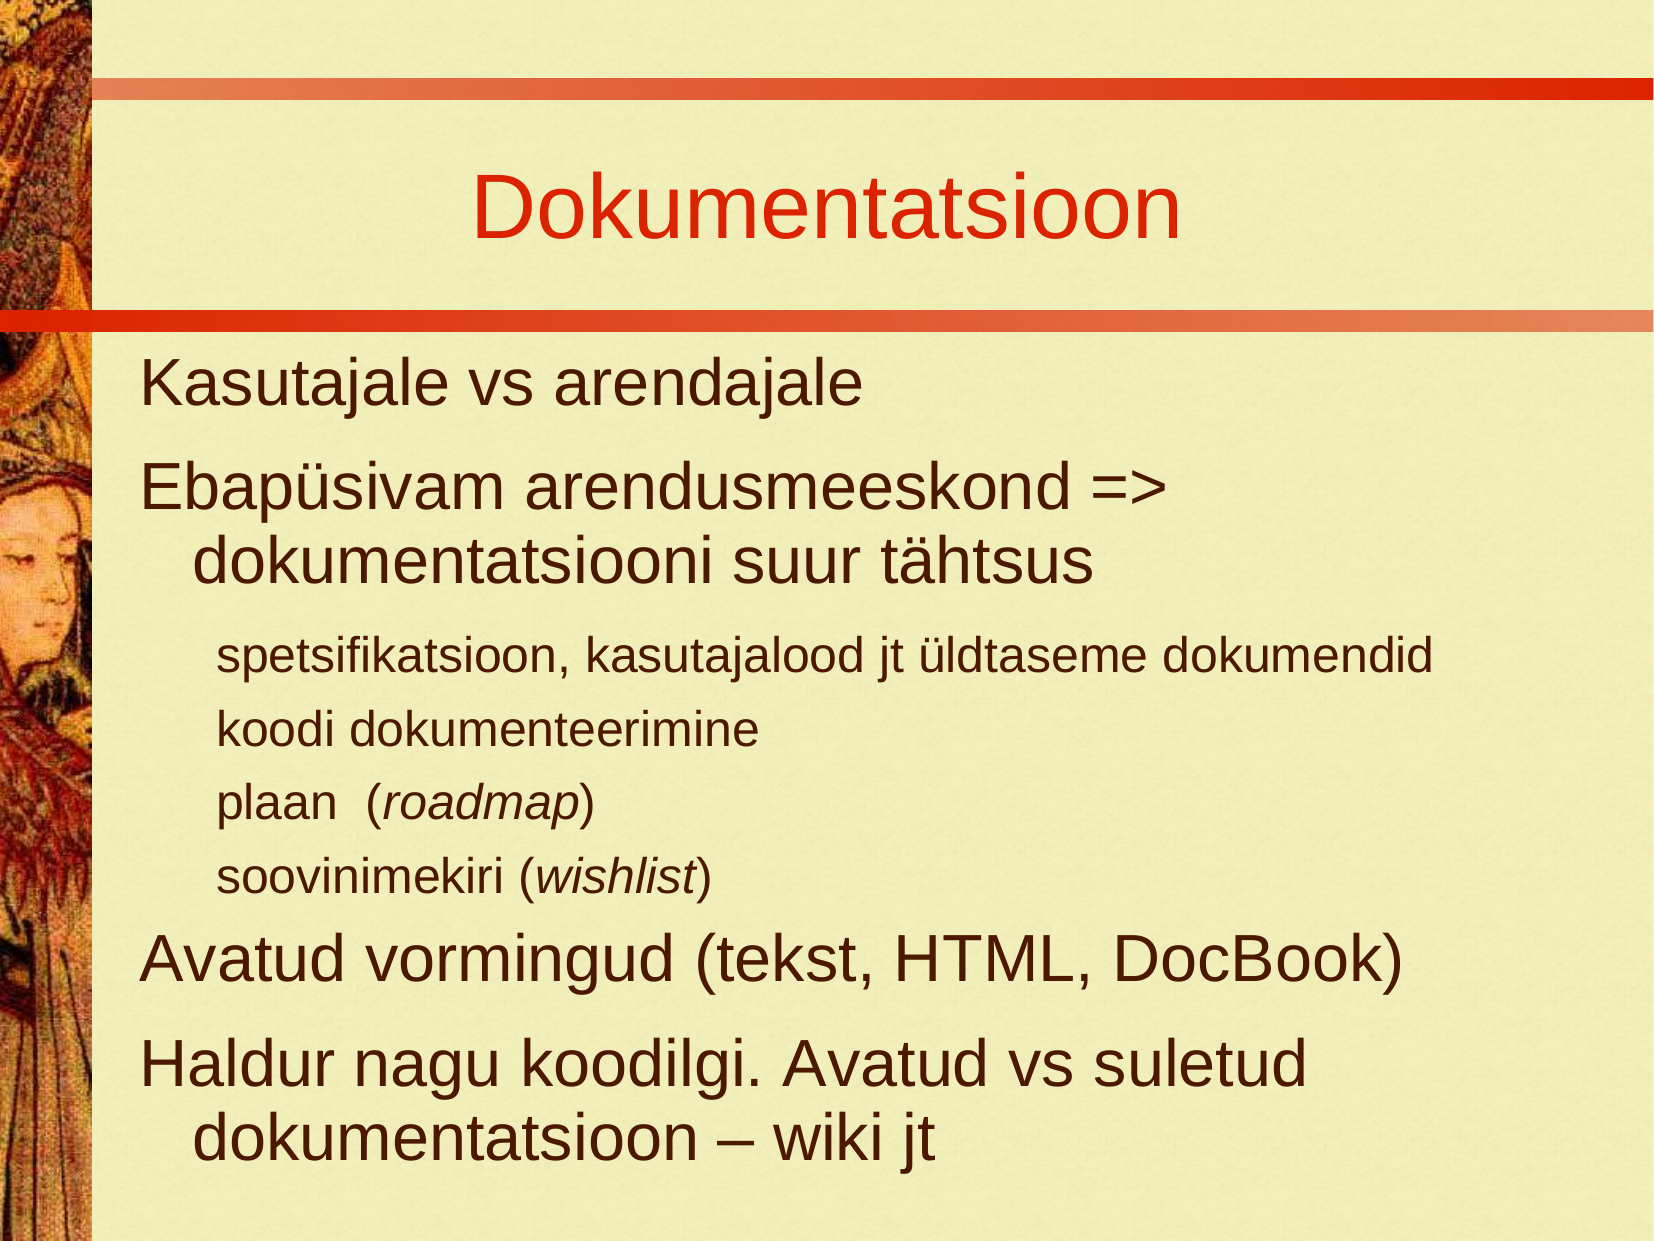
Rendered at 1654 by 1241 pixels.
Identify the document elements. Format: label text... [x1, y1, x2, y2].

picture [0, 332, 1654, 1241]
title Dokumentatsioon [121, 102, 1534, 311]
picture [0, 0, 1654, 310]
list Kasutajale vs arendajale Ebapüsivam arendusmeeskond => dokumentatsiooni suur tähtsus spetsifikatsioon, kasutajalood jt üldtaseme dokumendid koodi dokumenteerimine plaan (roadmap) soovinimekiri (wishlist) Avatud vormingud (tekst, HTML, DocBook) Haldur nagu koodilgi. Avatud vs suletud dokumentatsioon – wiki jt [121, 344, 1534, 1176]
